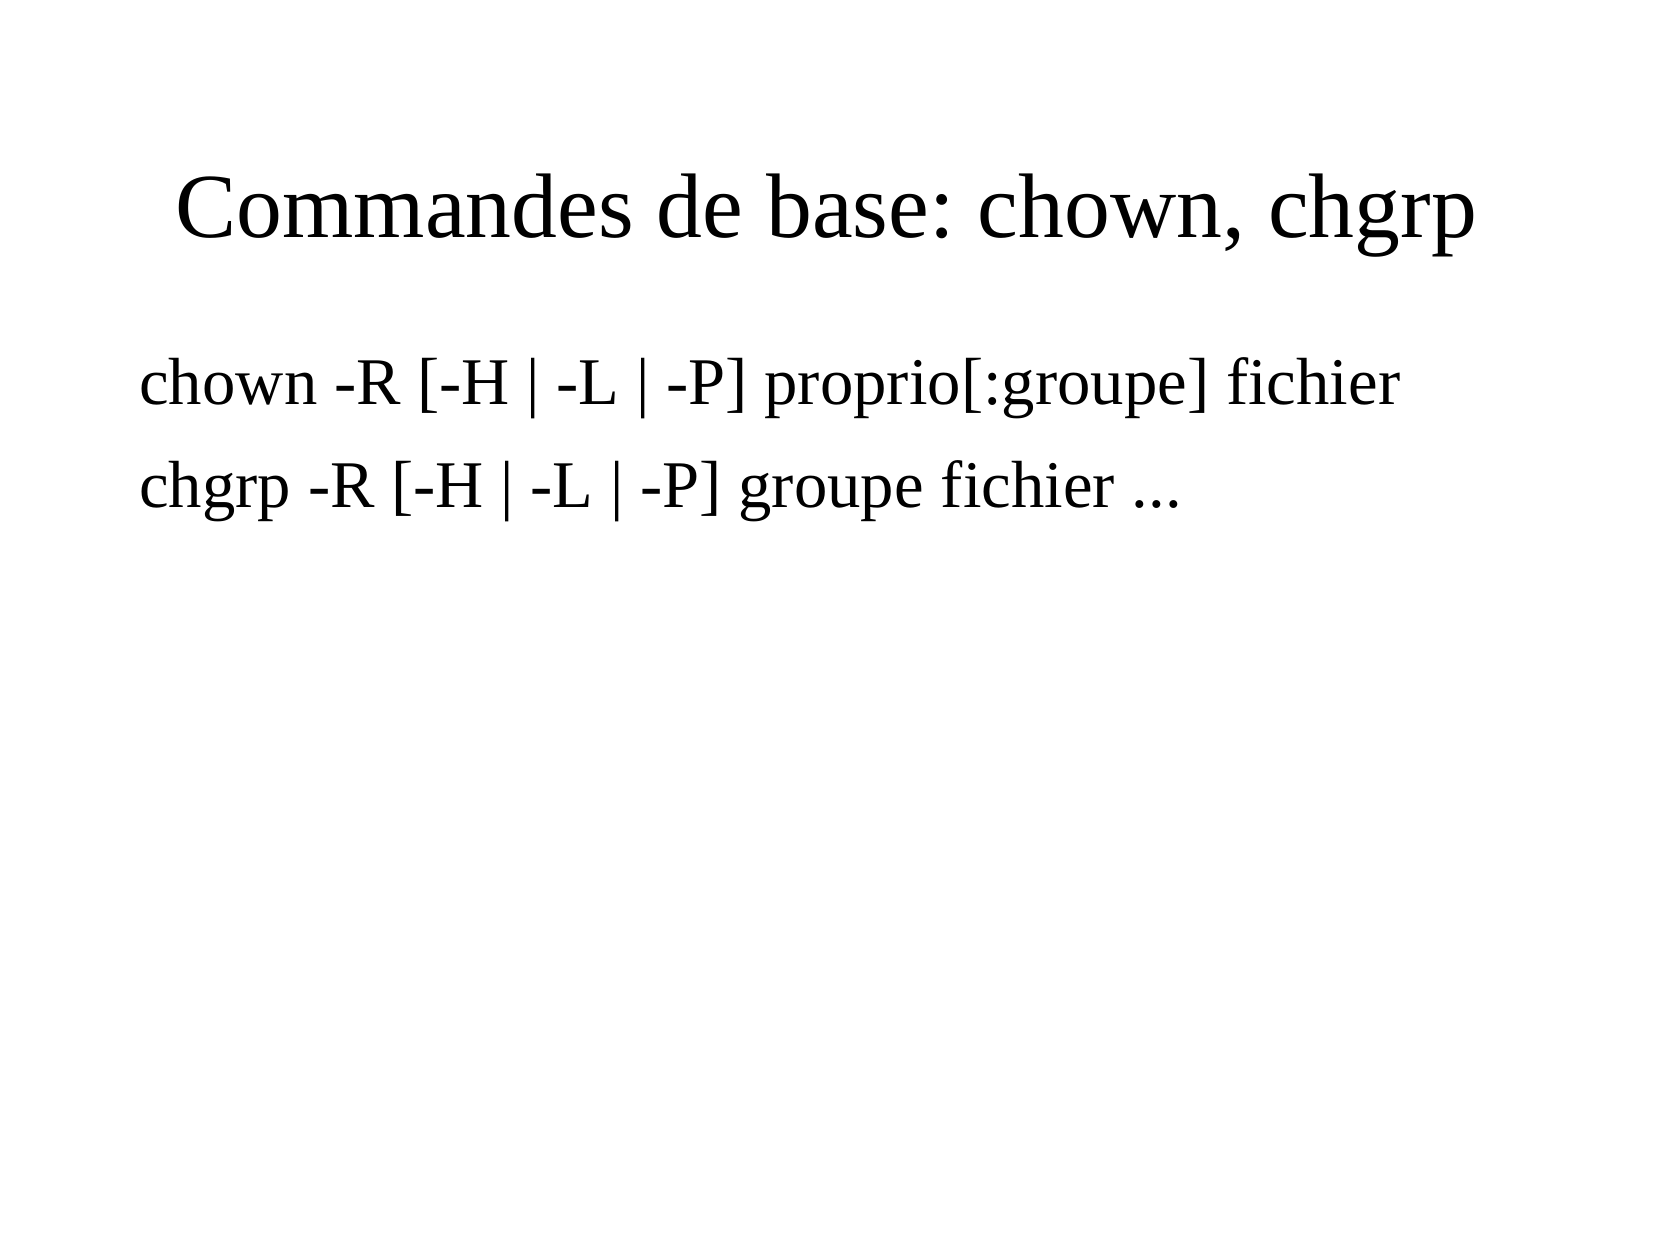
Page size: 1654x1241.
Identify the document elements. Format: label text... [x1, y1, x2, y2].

title Commandes de base: chown, chgrp [121, 102, 1534, 311]
list chown -R [-H | -L | -P] proprio[:groupe] fichier chgrp -R [-H | -L | -P] groupe fichier ... [121, 344, 1534, 1127]
